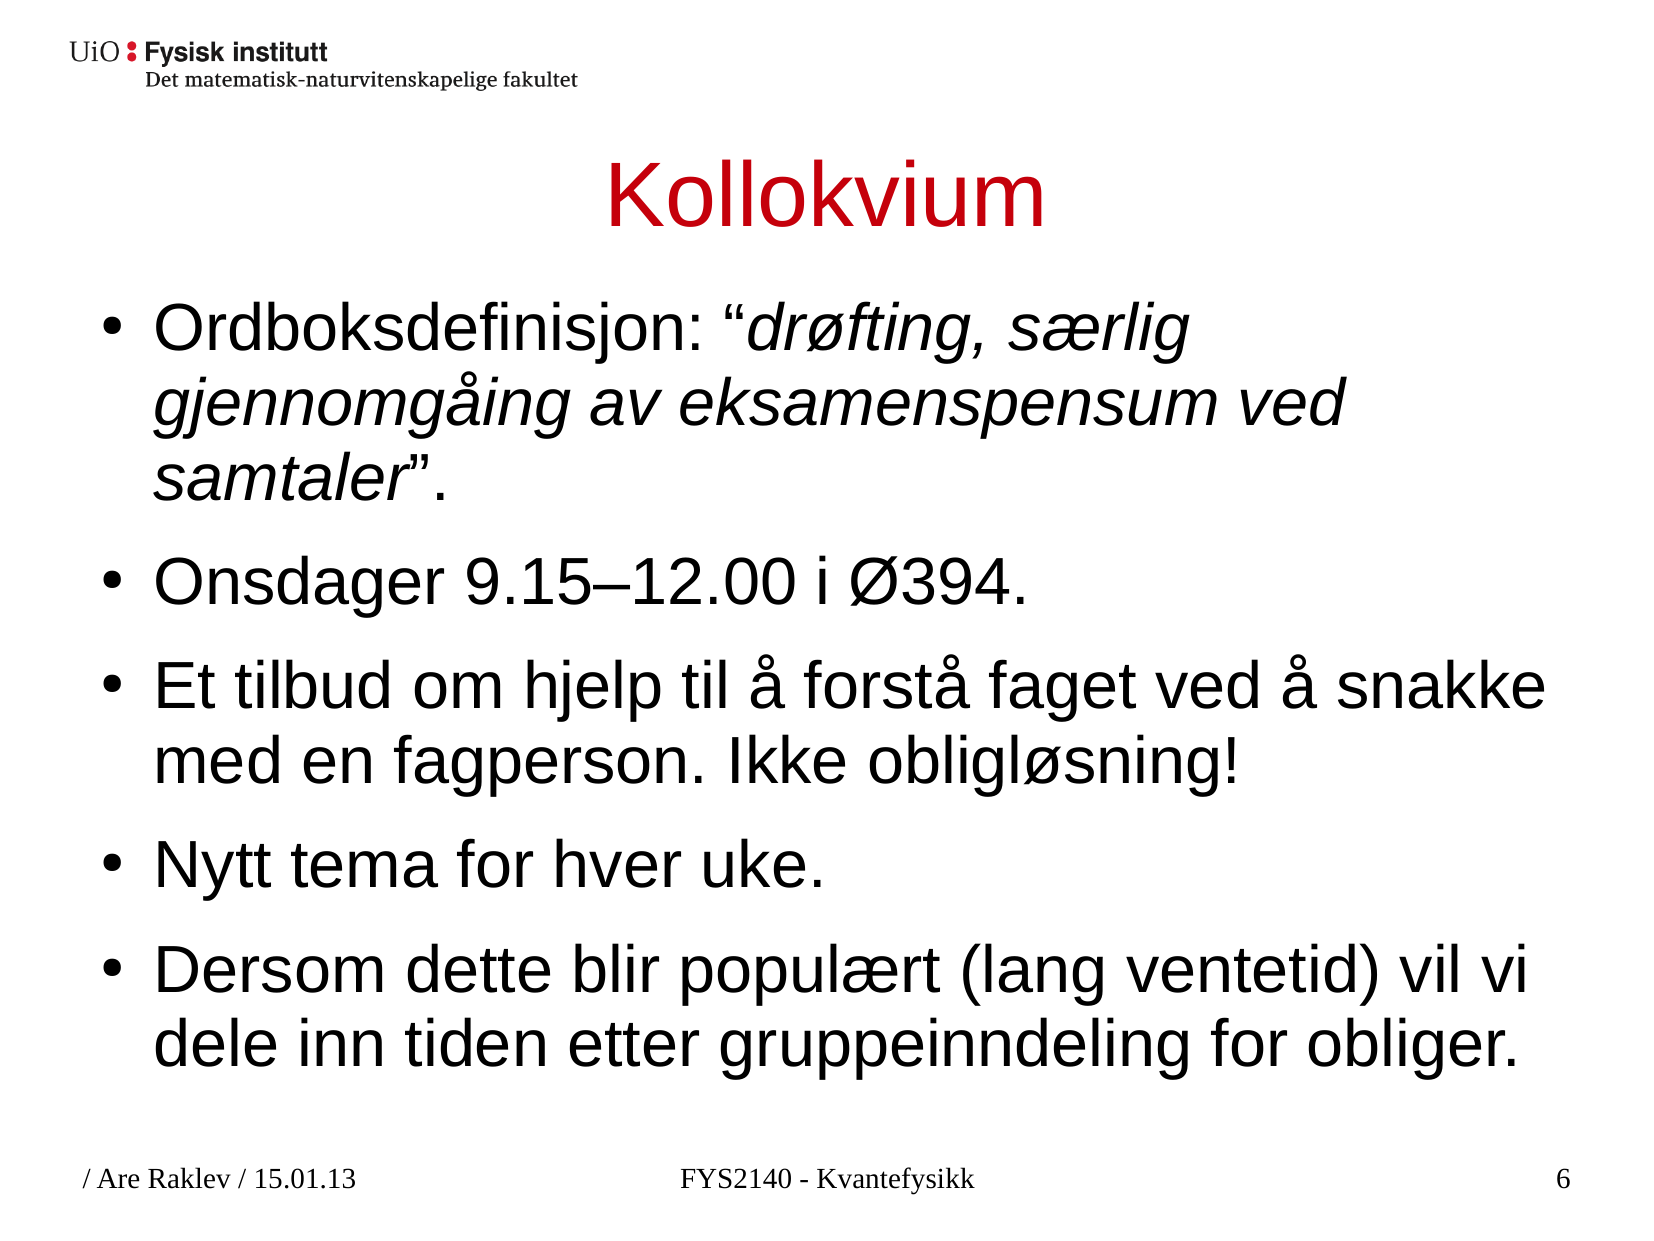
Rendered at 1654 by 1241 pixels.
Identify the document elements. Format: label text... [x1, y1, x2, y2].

list Ordboksdefinisjon: “drøfting, særlig gjennomgåing av eksamenspensum ved samtaler”. Onsdager 9.15–12.00 i Ø394. Et tilbud om hjelp til å forstå faget ved å snakke med en fagperson. Ikke obligløsning! Nytt tema for hver uke. Dersom dette blir populært (lang ventetid) vil vi dele inn tiden etter gruppeinndeling for obliger. [82, 290, 1571, 1094]
picture [68, 37, 581, 93]
title Kollokvium [82, 90, 1571, 290]
